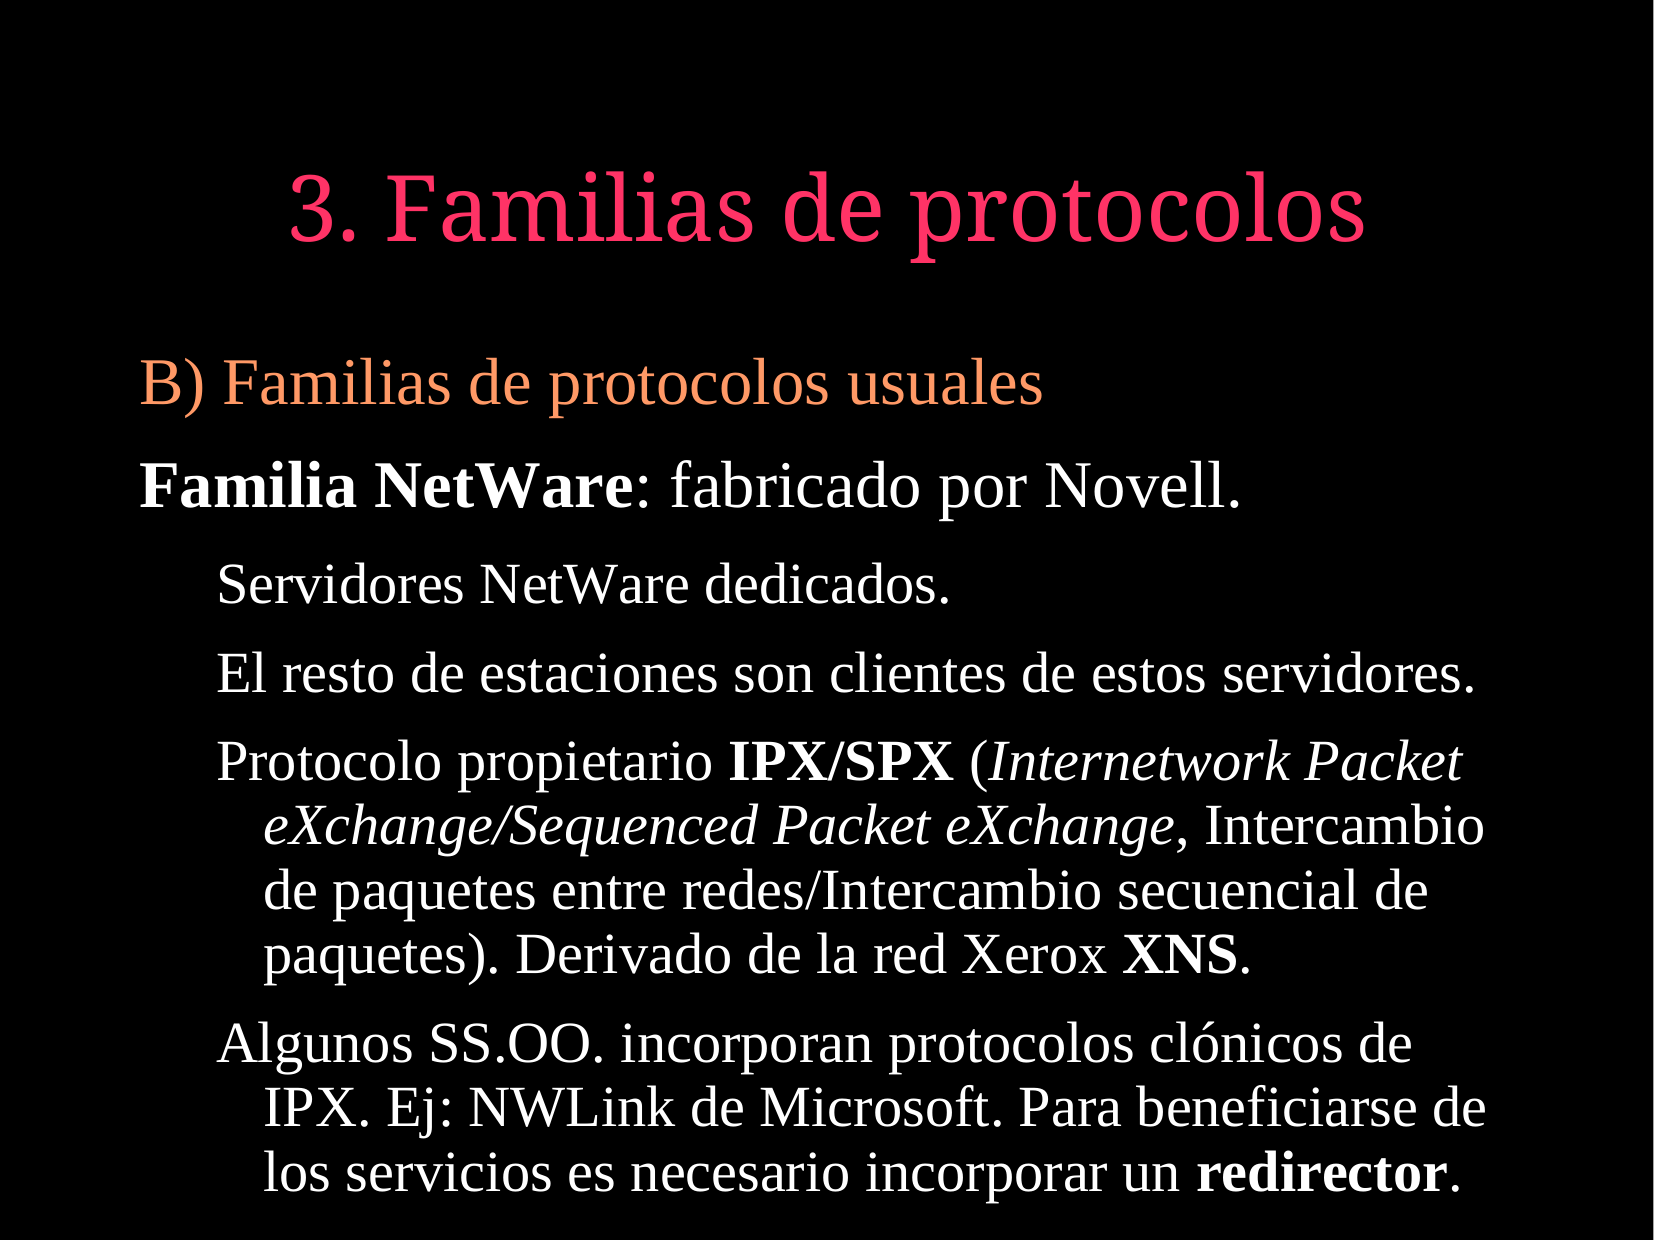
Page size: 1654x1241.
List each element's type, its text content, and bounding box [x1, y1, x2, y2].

title 3. Familias de protocolos [121, 102, 1534, 311]
list B) Familias de protocolos usuales Familia NetWare: fabricado por Novell. Servidores NetWare dedicados. El resto de estaciones son clientes de estos servidores. Protocolo propietario IPX/SPX (Internetwork Packet eXchange/Sequenced Packet eXchange, Intercambio de paquetes entre redes/Intercambio secuencial de paquetes). Derivado de la red Xerox XNS. Algunos SS.OO. incorporan protocolos clónicos de IPX. Ej: NWLink de Microsoft. Para beneficiarse de los servicios es necesario incorporar un redirector. [121, 344, 1534, 1216]
